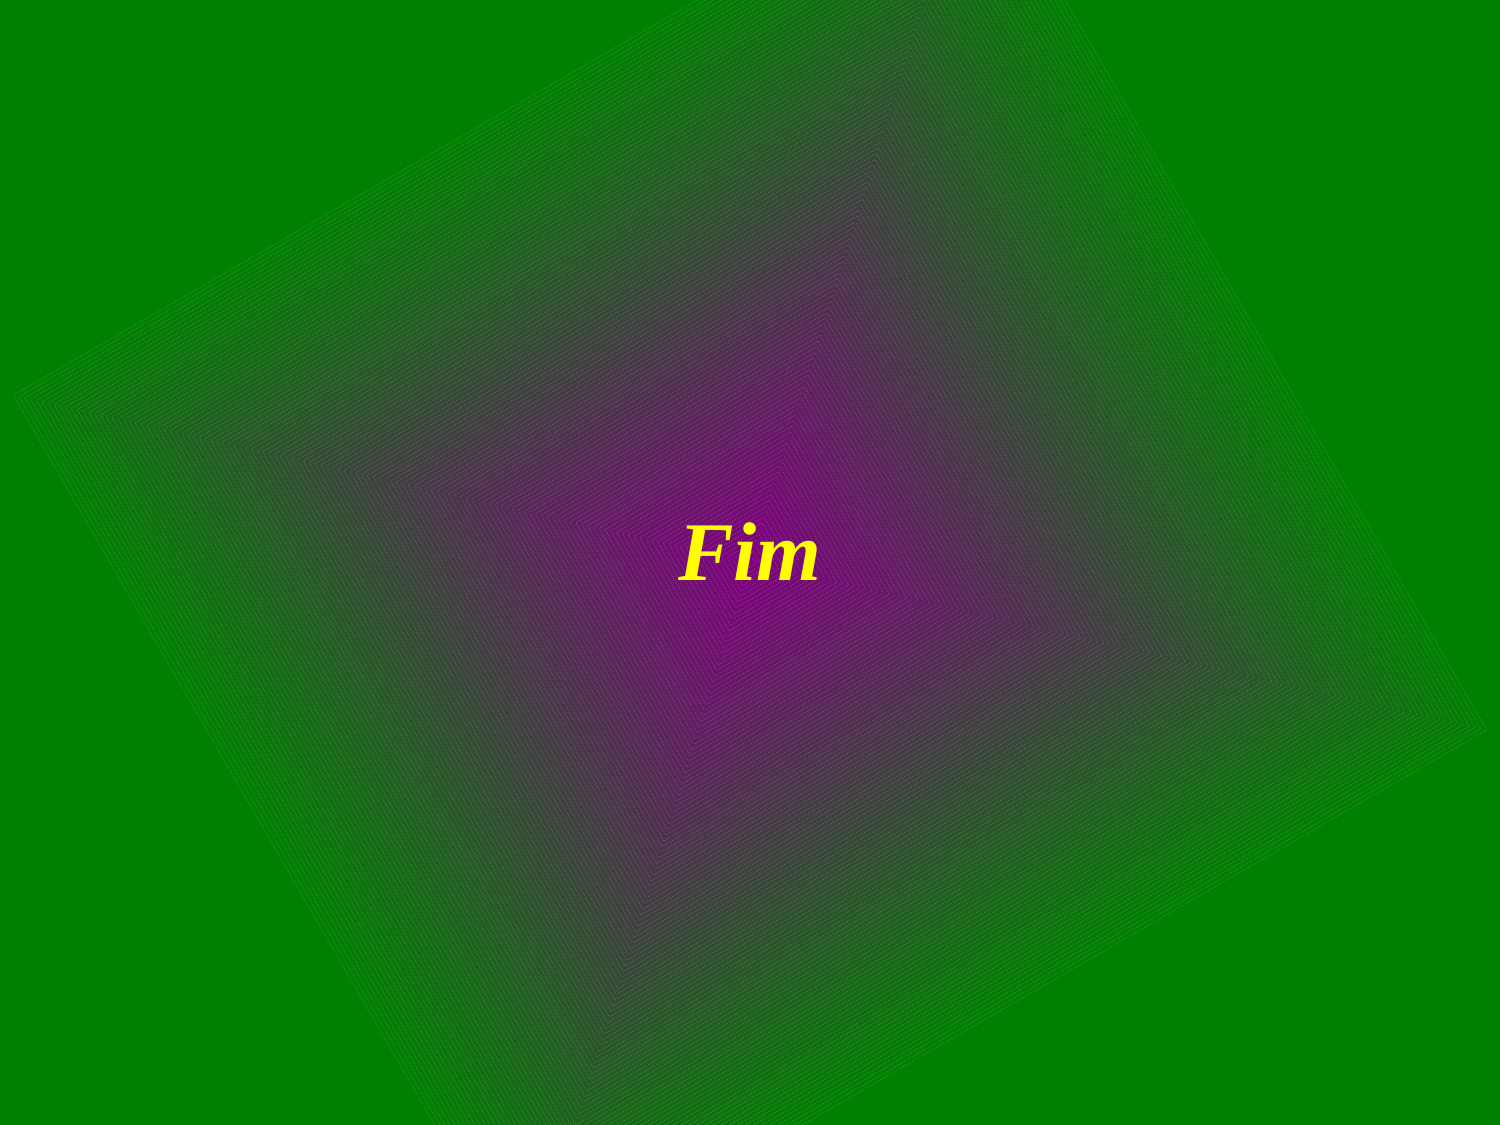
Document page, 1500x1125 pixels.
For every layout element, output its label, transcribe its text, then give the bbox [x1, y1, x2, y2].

subtitle Fim [112, 112, 1388, 993]
